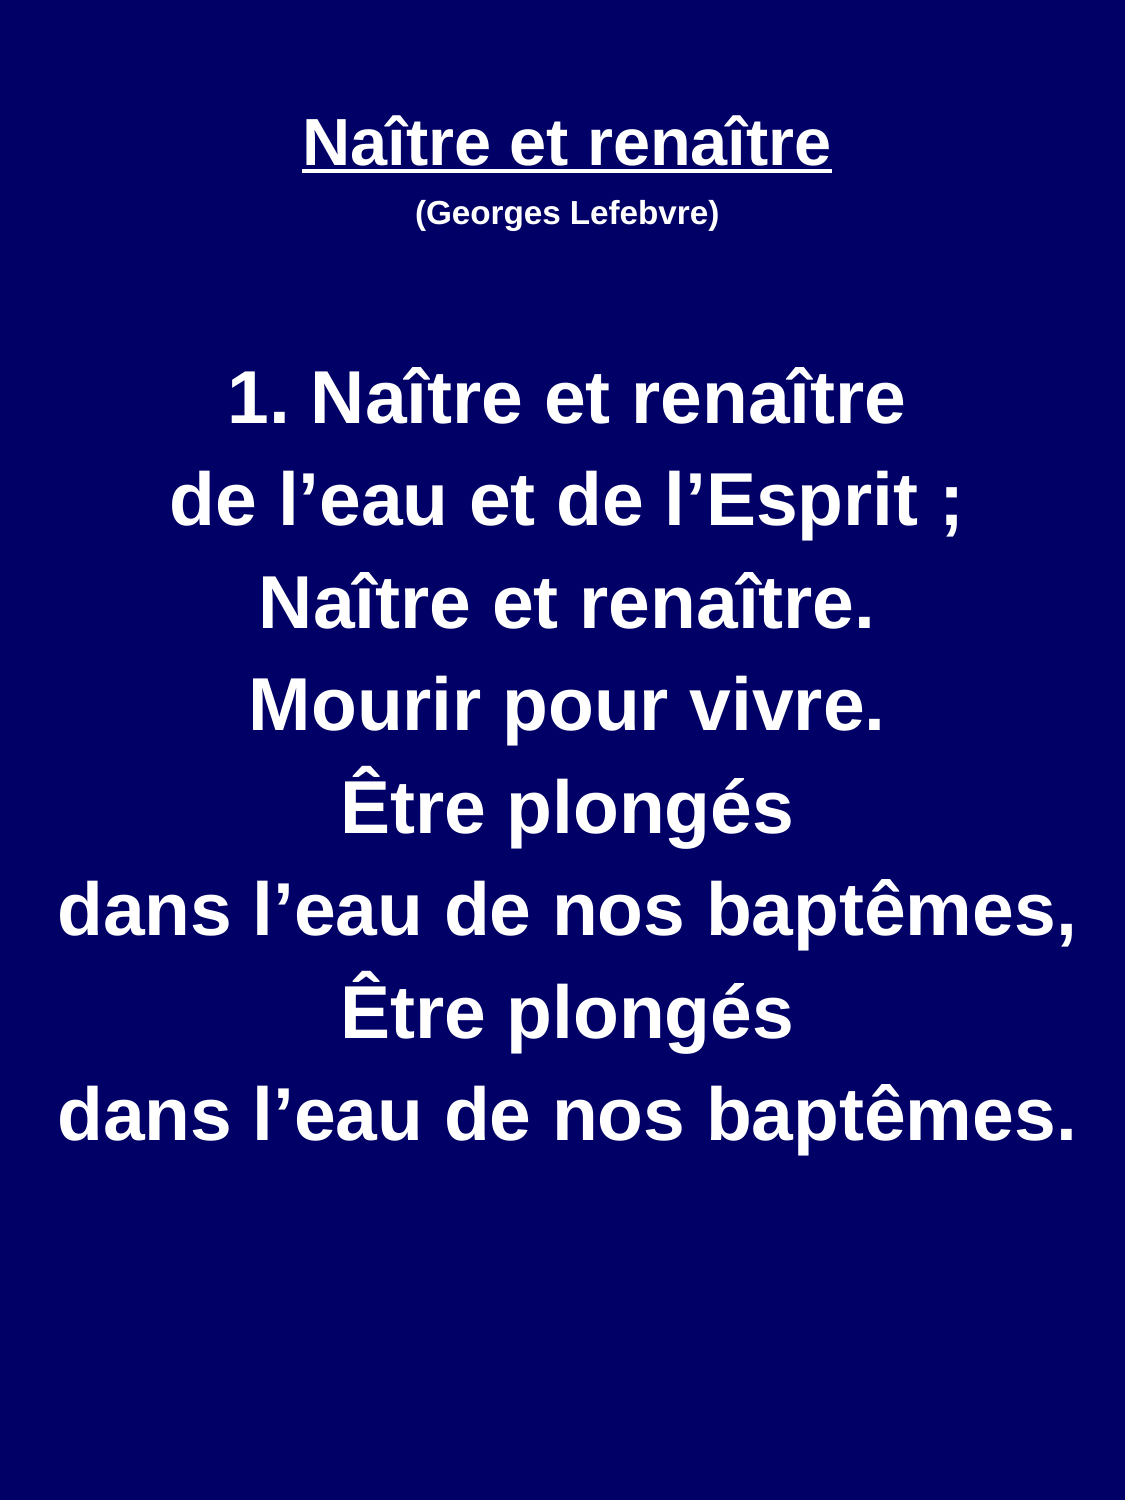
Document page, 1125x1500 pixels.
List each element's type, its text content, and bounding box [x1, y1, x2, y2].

text_box Naître et renaître (Georges Lefebvre) 1. Naître et renaître de l’eau et de l’Esprit ; Naître et renaître. Mourir pour vivre. Être plongés dans l’eau de nos baptêmes, Être plongés dans l’eau de nos baptêmes. [0, 91, 1125, 1335]
